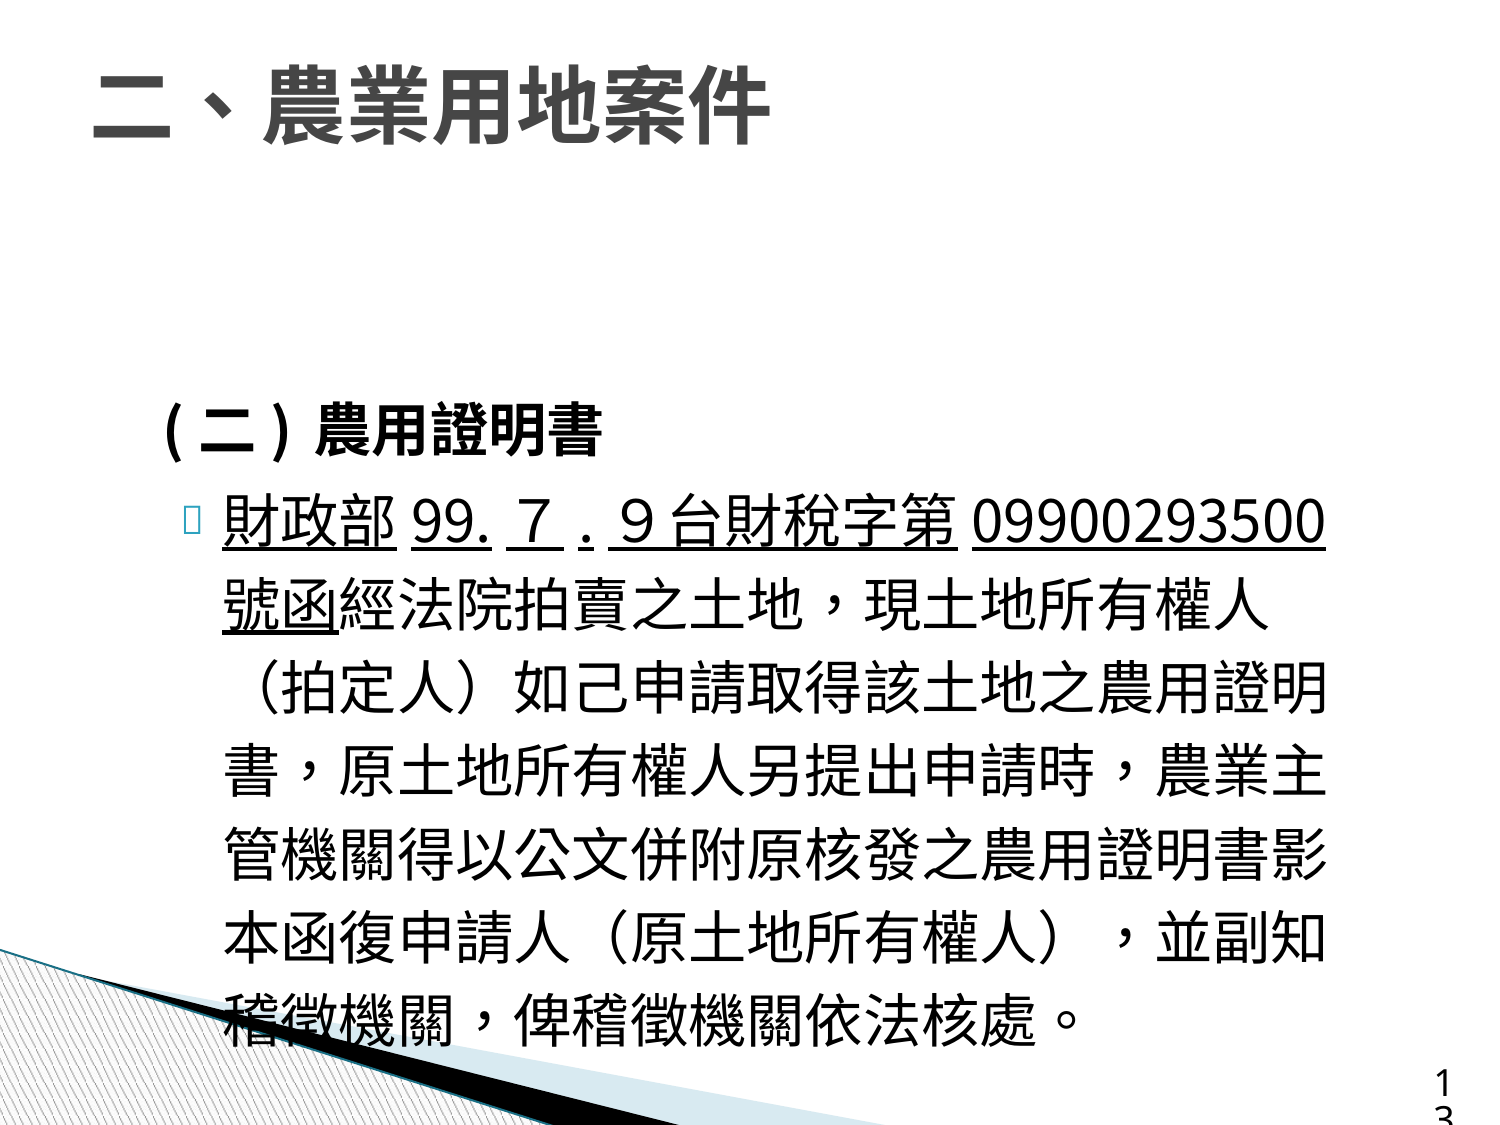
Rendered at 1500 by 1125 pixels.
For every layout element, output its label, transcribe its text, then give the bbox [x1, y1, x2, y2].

title 二、農業用地案件 [75, 45, 1425, 233]
picture [0, 952, 543, 1125]
slide_number <編號> [1418, 1051, 1479, 1112]
picture [252, 1037, 270, 1041]
list (二)農用證明書 財政部99.７.９台財稅字第09900293500號函經法院拍賣之土地，現土地所有權人（拍定人）如己申請取得該土地之農用證明書，原土地所有權人另提出申請時，農業主管機關得以公文併附原核發之農用證明書影本函復申請人（原土地所有權人），並副知稽徵機關，俾稽徵機關依法核處。 [147, 385, 1363, 976]
